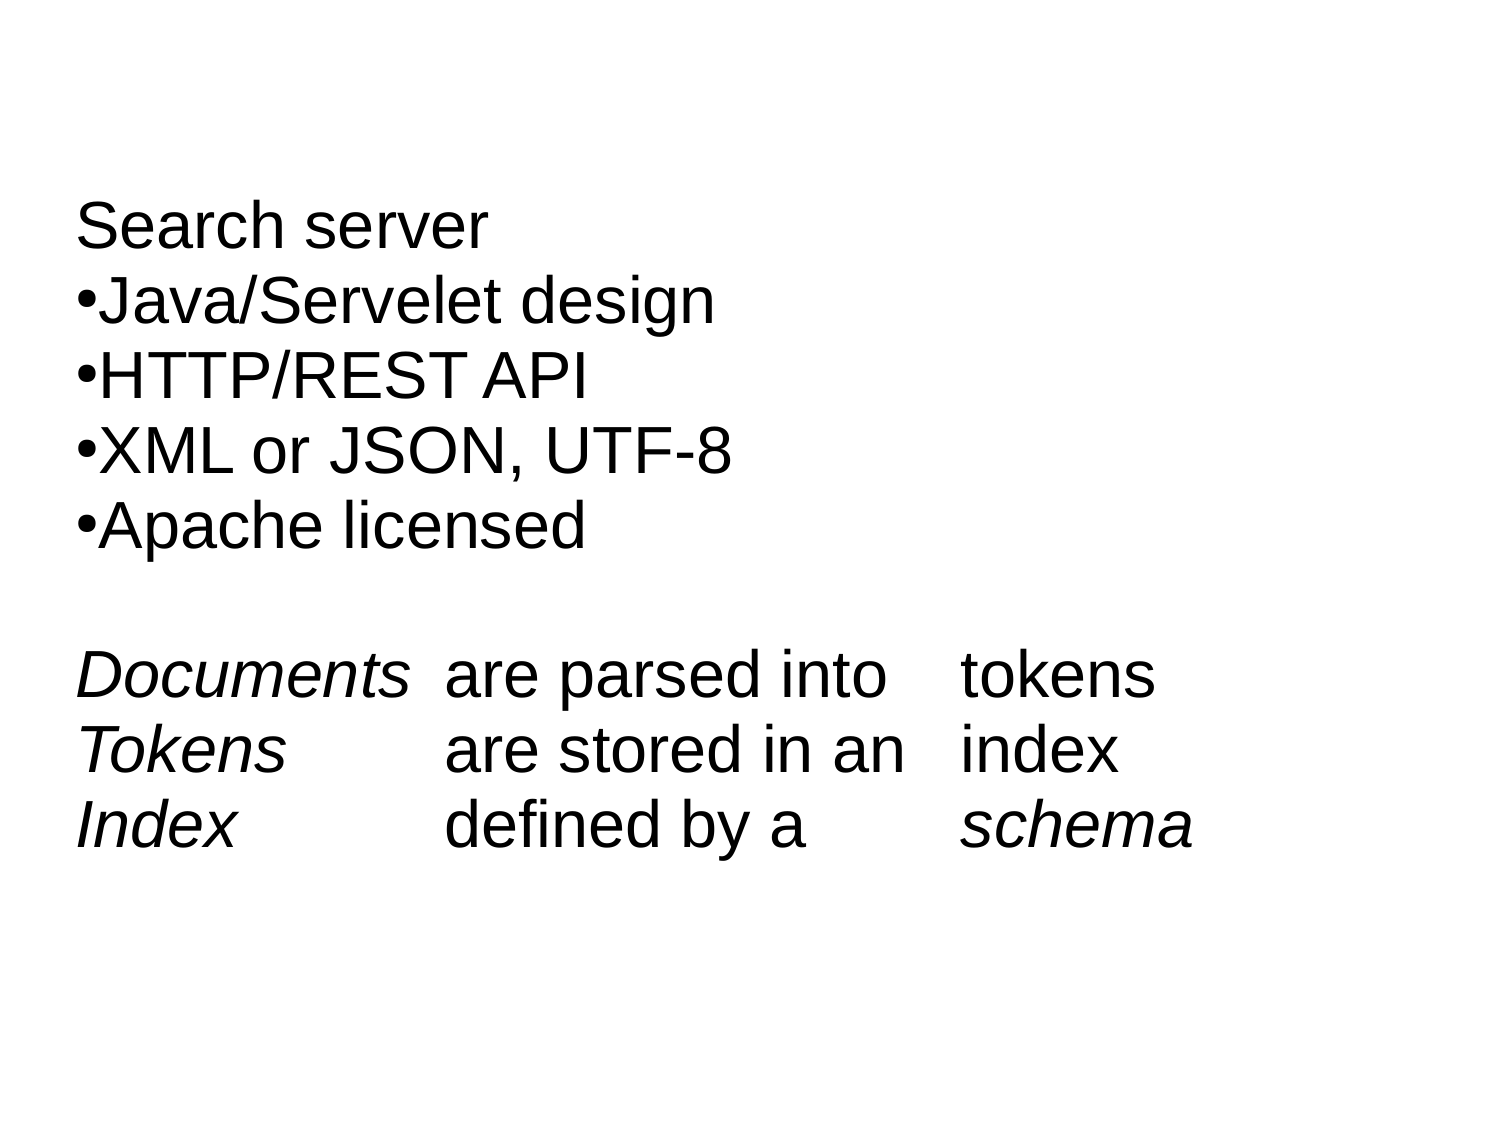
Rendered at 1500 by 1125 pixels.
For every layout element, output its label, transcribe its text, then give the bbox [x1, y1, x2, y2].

subtitle Search server Java/Servelet design HTTP/REST API XML or JSON, UTF-8 Apache licensed Documents are parsed into tokens Tokens are stored in an index Index defined by a schema [75, 45, 1425, 1005]
